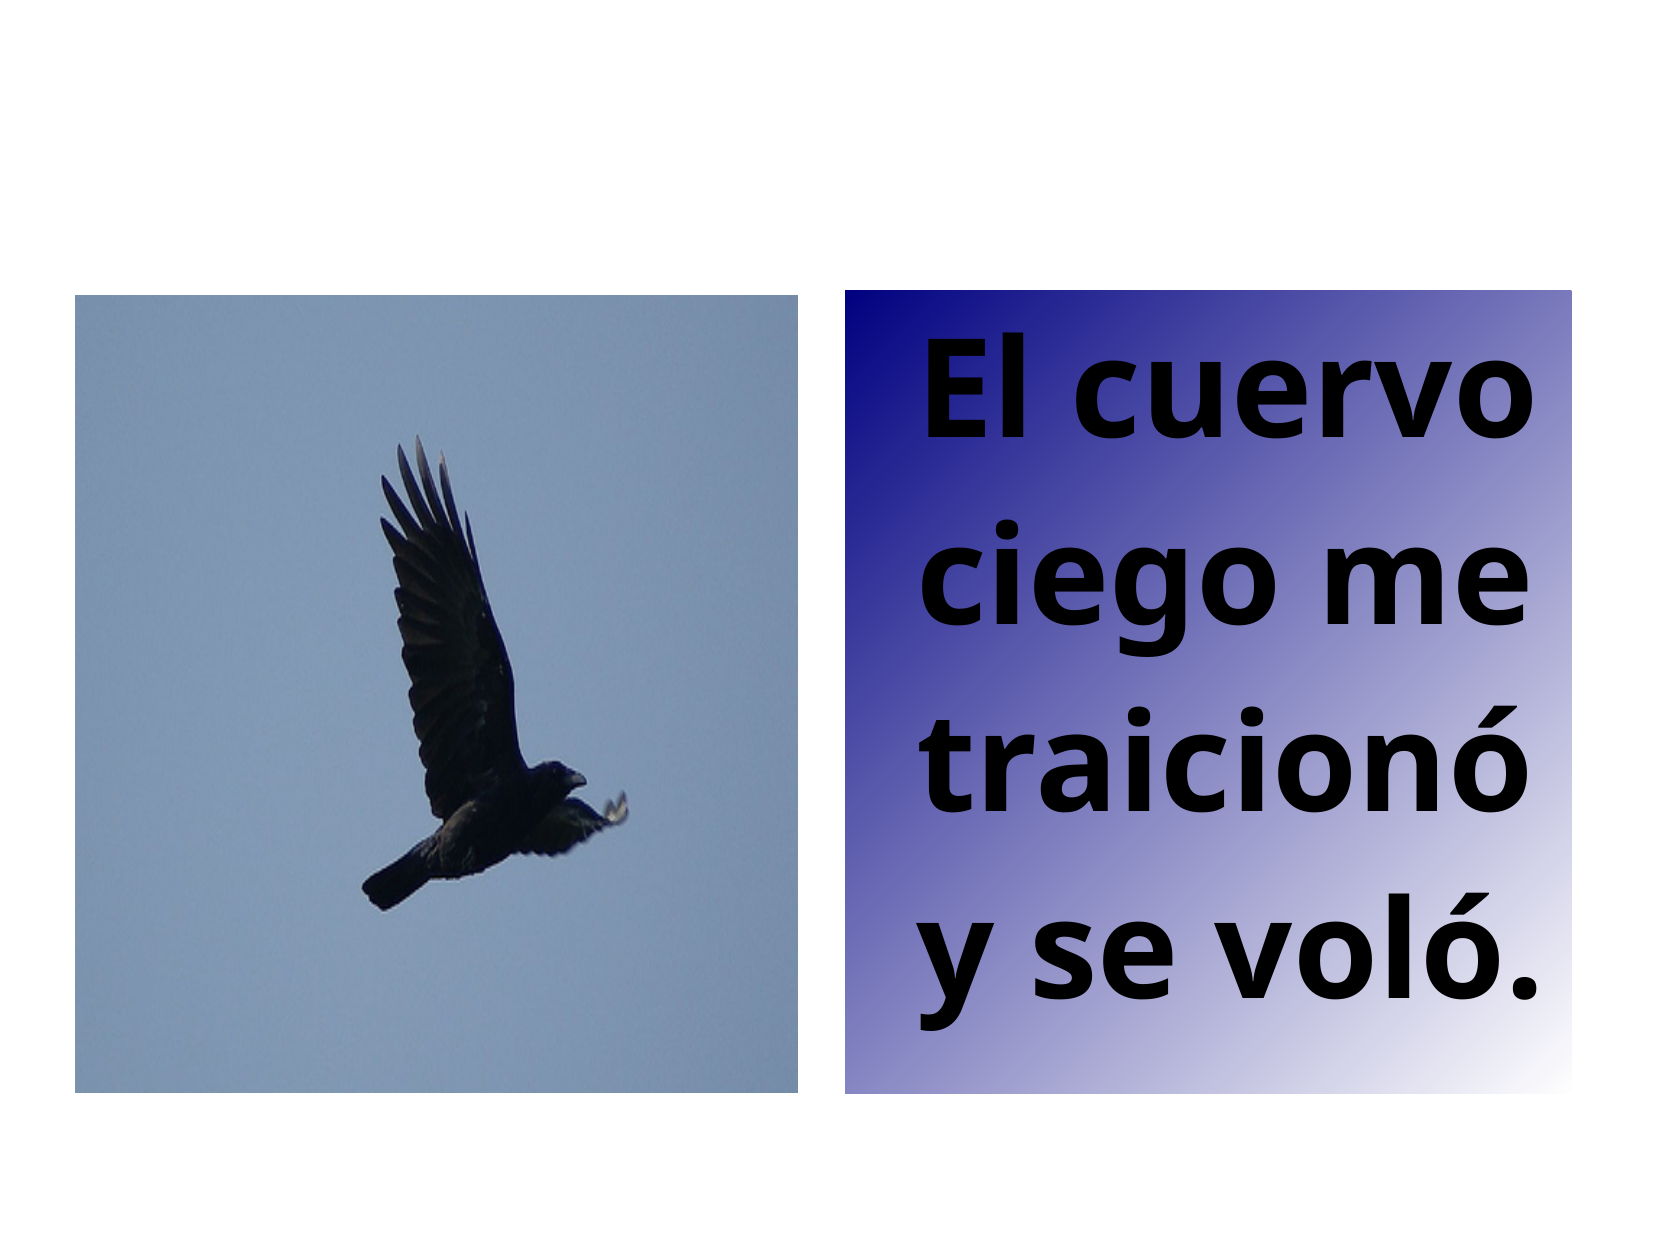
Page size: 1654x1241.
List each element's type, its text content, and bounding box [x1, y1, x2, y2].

picture [75, 295, 798, 1093]
list El cuervo ciego me traicionó y se voló. [845, 290, 1572, 1094]
